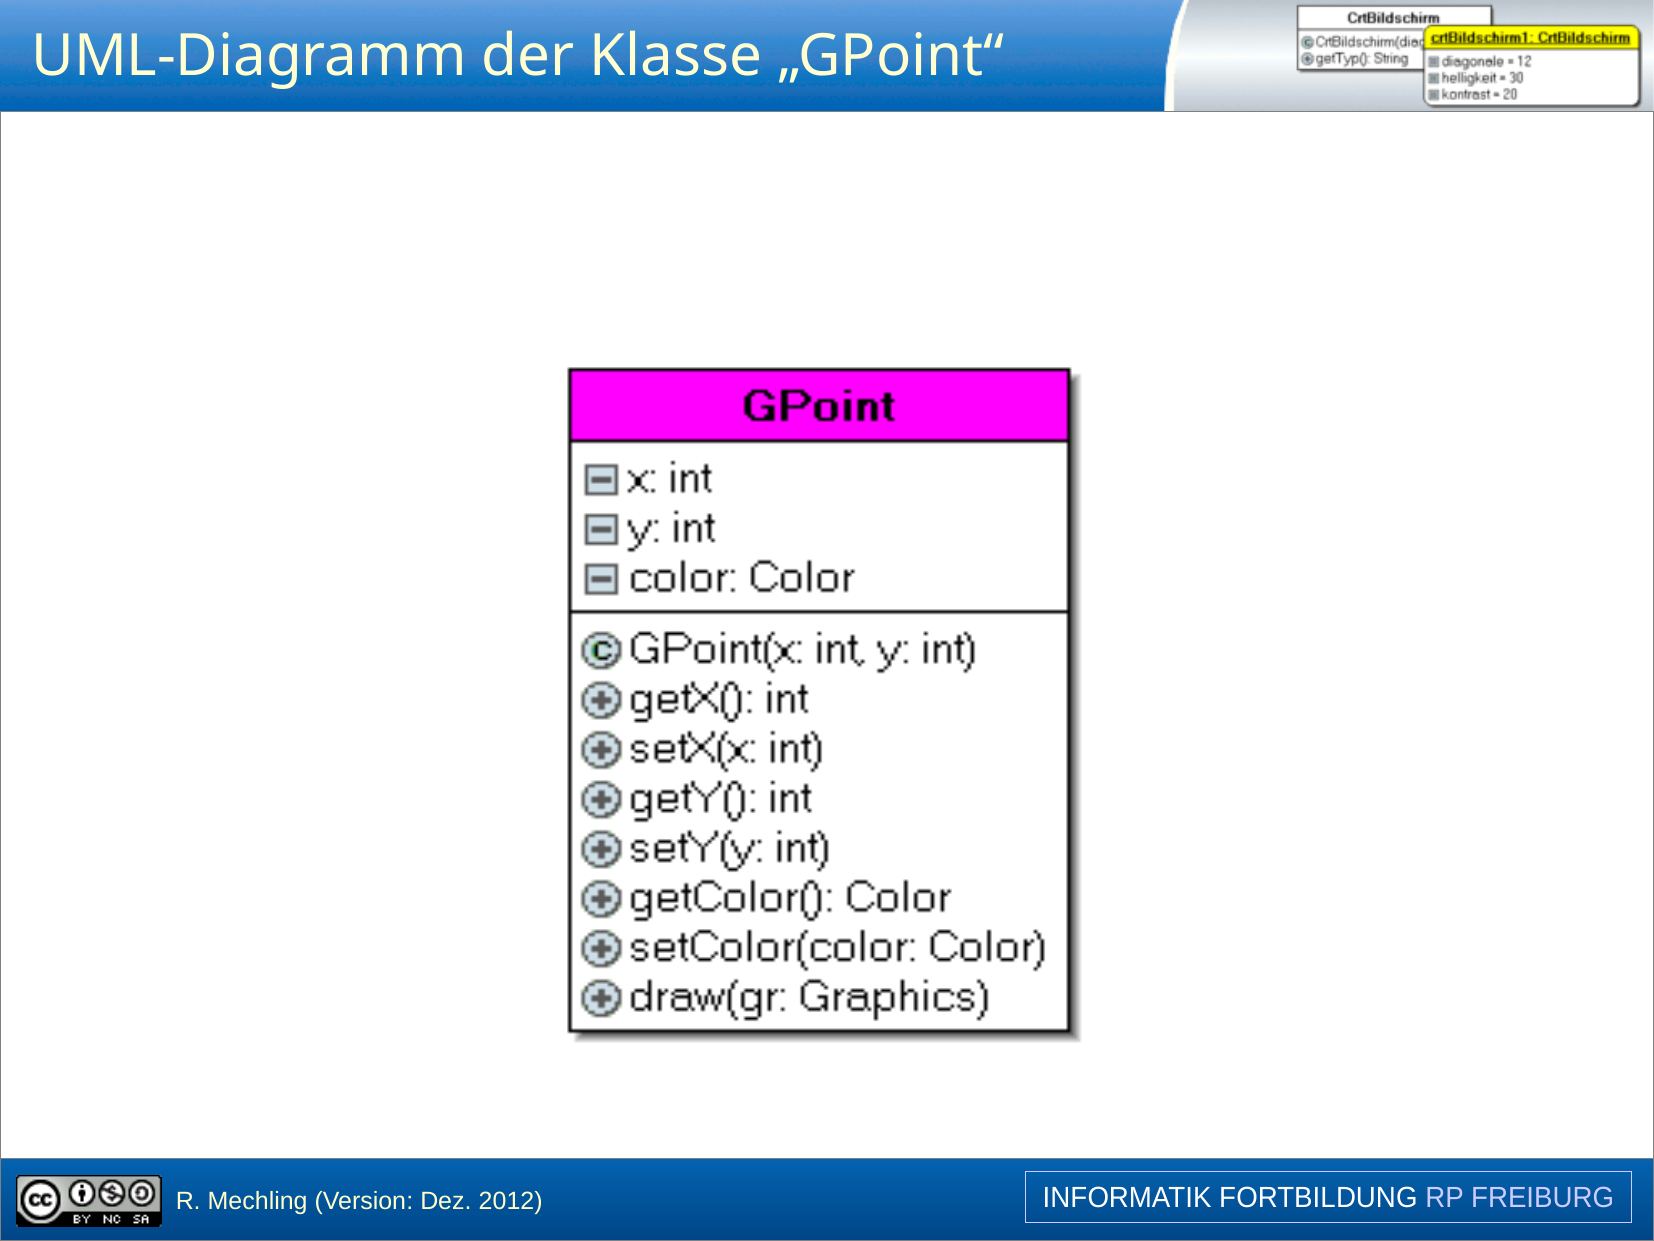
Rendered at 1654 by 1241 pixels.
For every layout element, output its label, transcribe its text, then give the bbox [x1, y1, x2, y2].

title UML-Diagramm der Klasse „GPoint“ [31, 14, 1151, 92]
picture [0, 0, 1654, 111]
picture [16, 1175, 162, 1227]
picture [566, 366, 1085, 1047]
